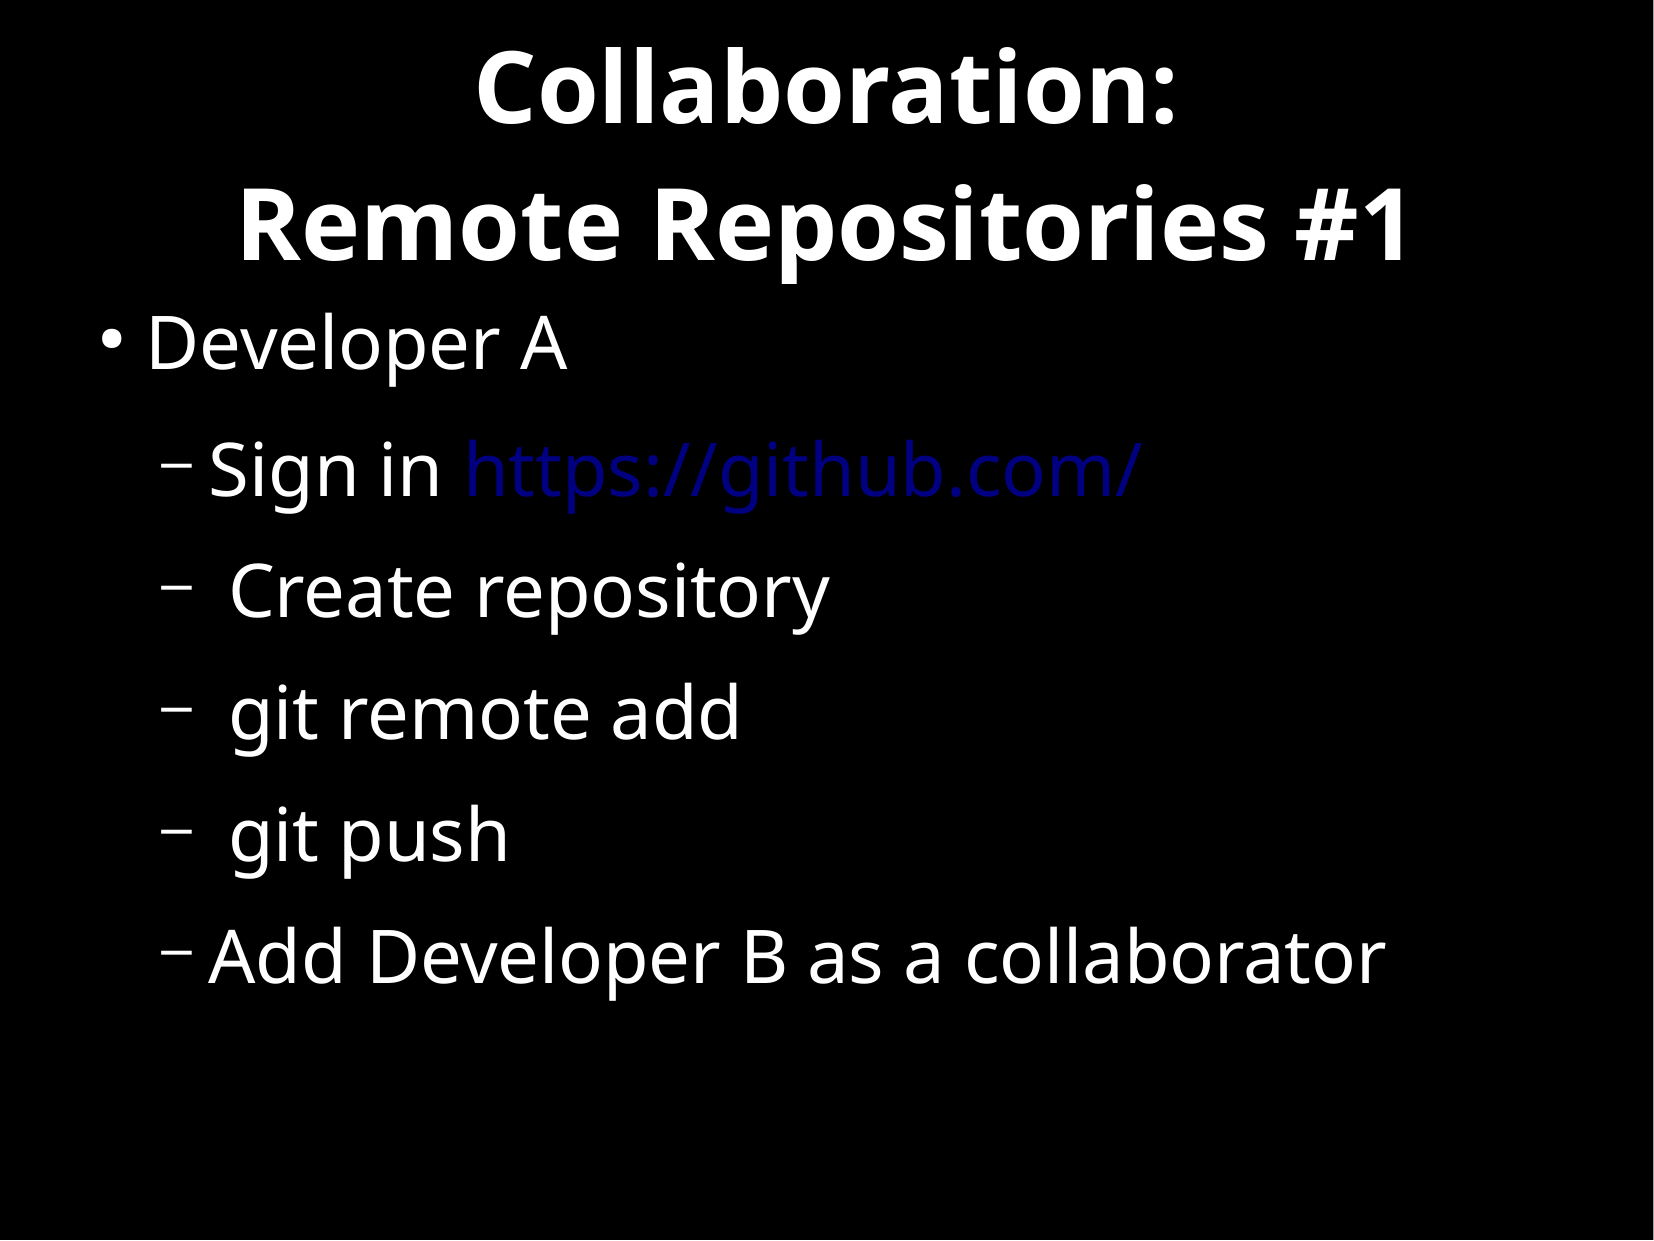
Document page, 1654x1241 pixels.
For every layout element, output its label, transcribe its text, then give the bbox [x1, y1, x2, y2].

title Collaboration: Remote Repositories #1 [82, 26, 1571, 280]
list Developer A Sign in https://github.com/ Create repository git remote add git push Add Developer B as a collaborator [82, 290, 1571, 1010]
